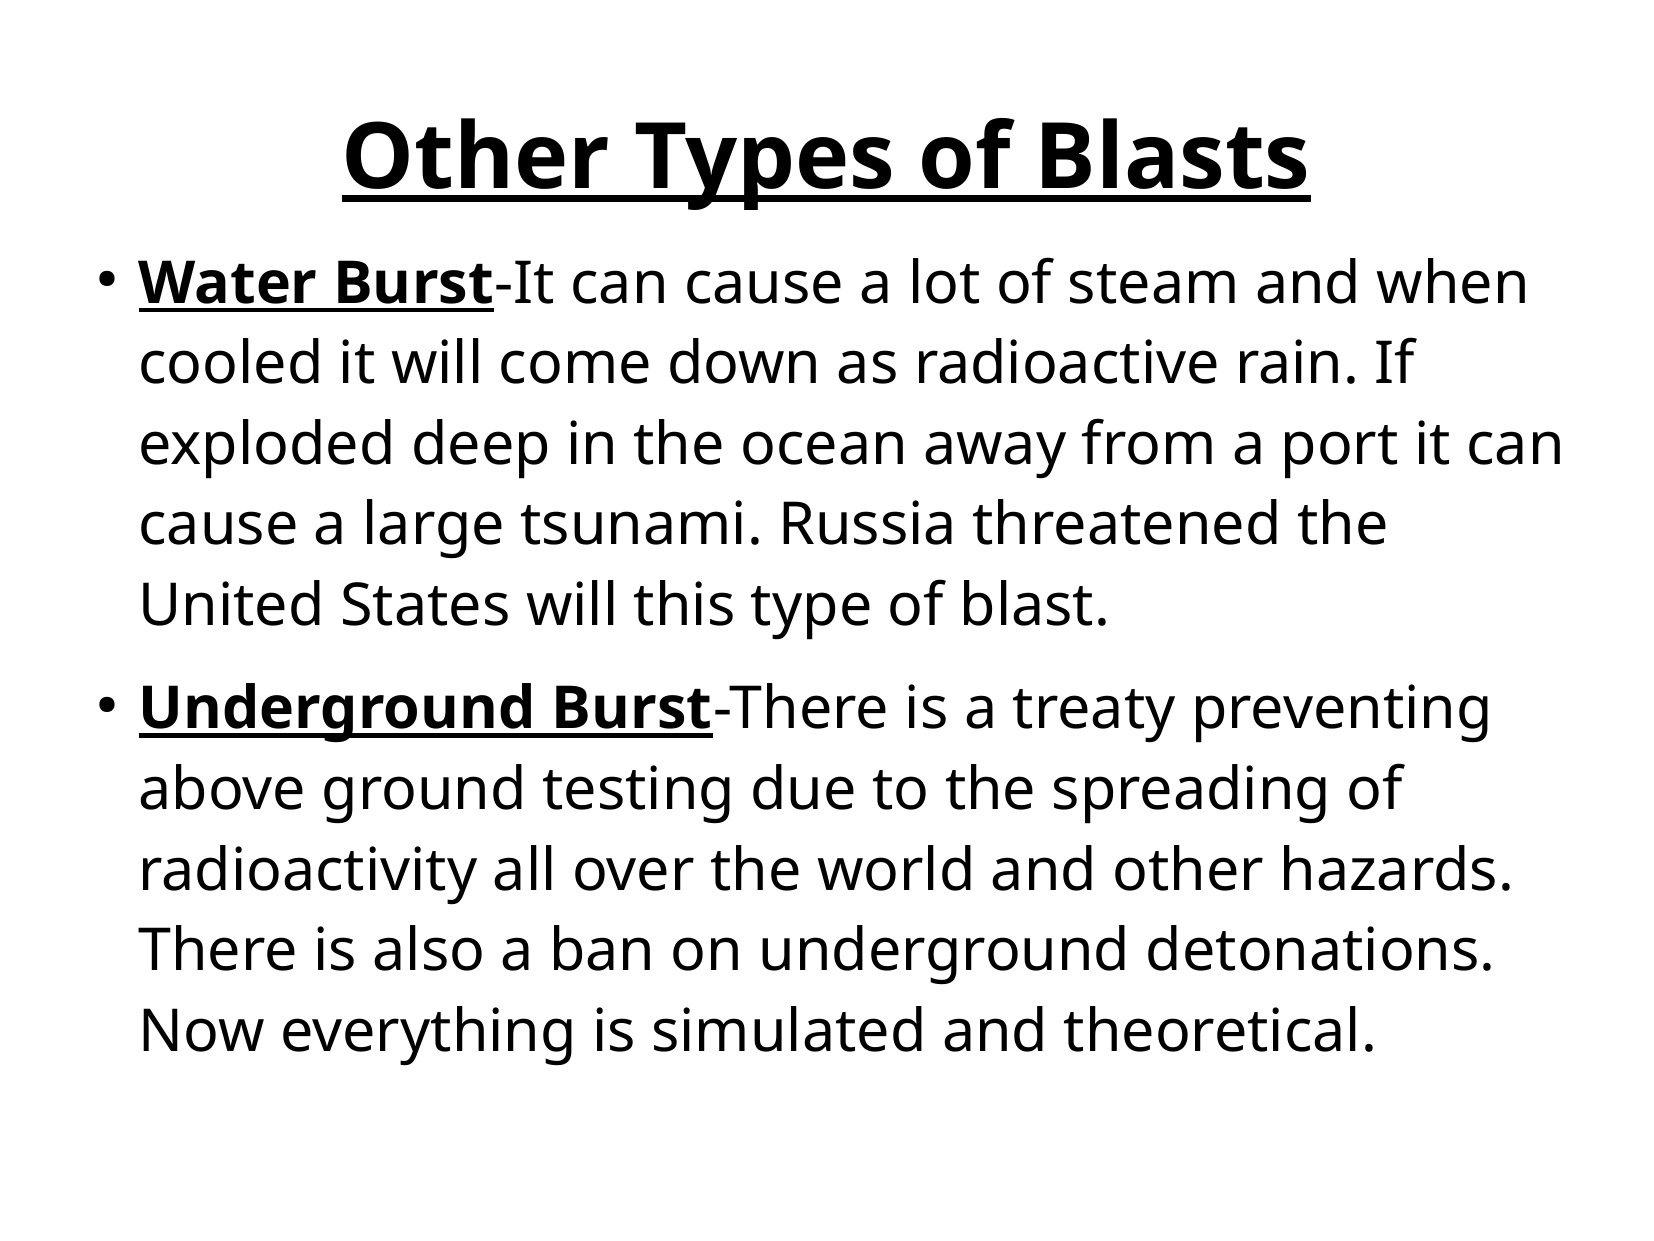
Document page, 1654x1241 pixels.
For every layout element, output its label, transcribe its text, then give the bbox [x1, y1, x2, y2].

list Water Burst-It can cause a lot of steam and when cooled it will come down as radioactive rain. If exploded deep in the ocean away from a port it can cause a large tsunami. Russia threatened the United States will this type of blast. Underground Burst-There is a treaty preventing above ground testing due to the spreading of radioactivity all over the world and other hazards. There is also a ban on underground detonations. Now everything is simulated and theoretical. [82, 240, 1571, 1186]
title Other Types of Blasts [82, 49, 1571, 240]
